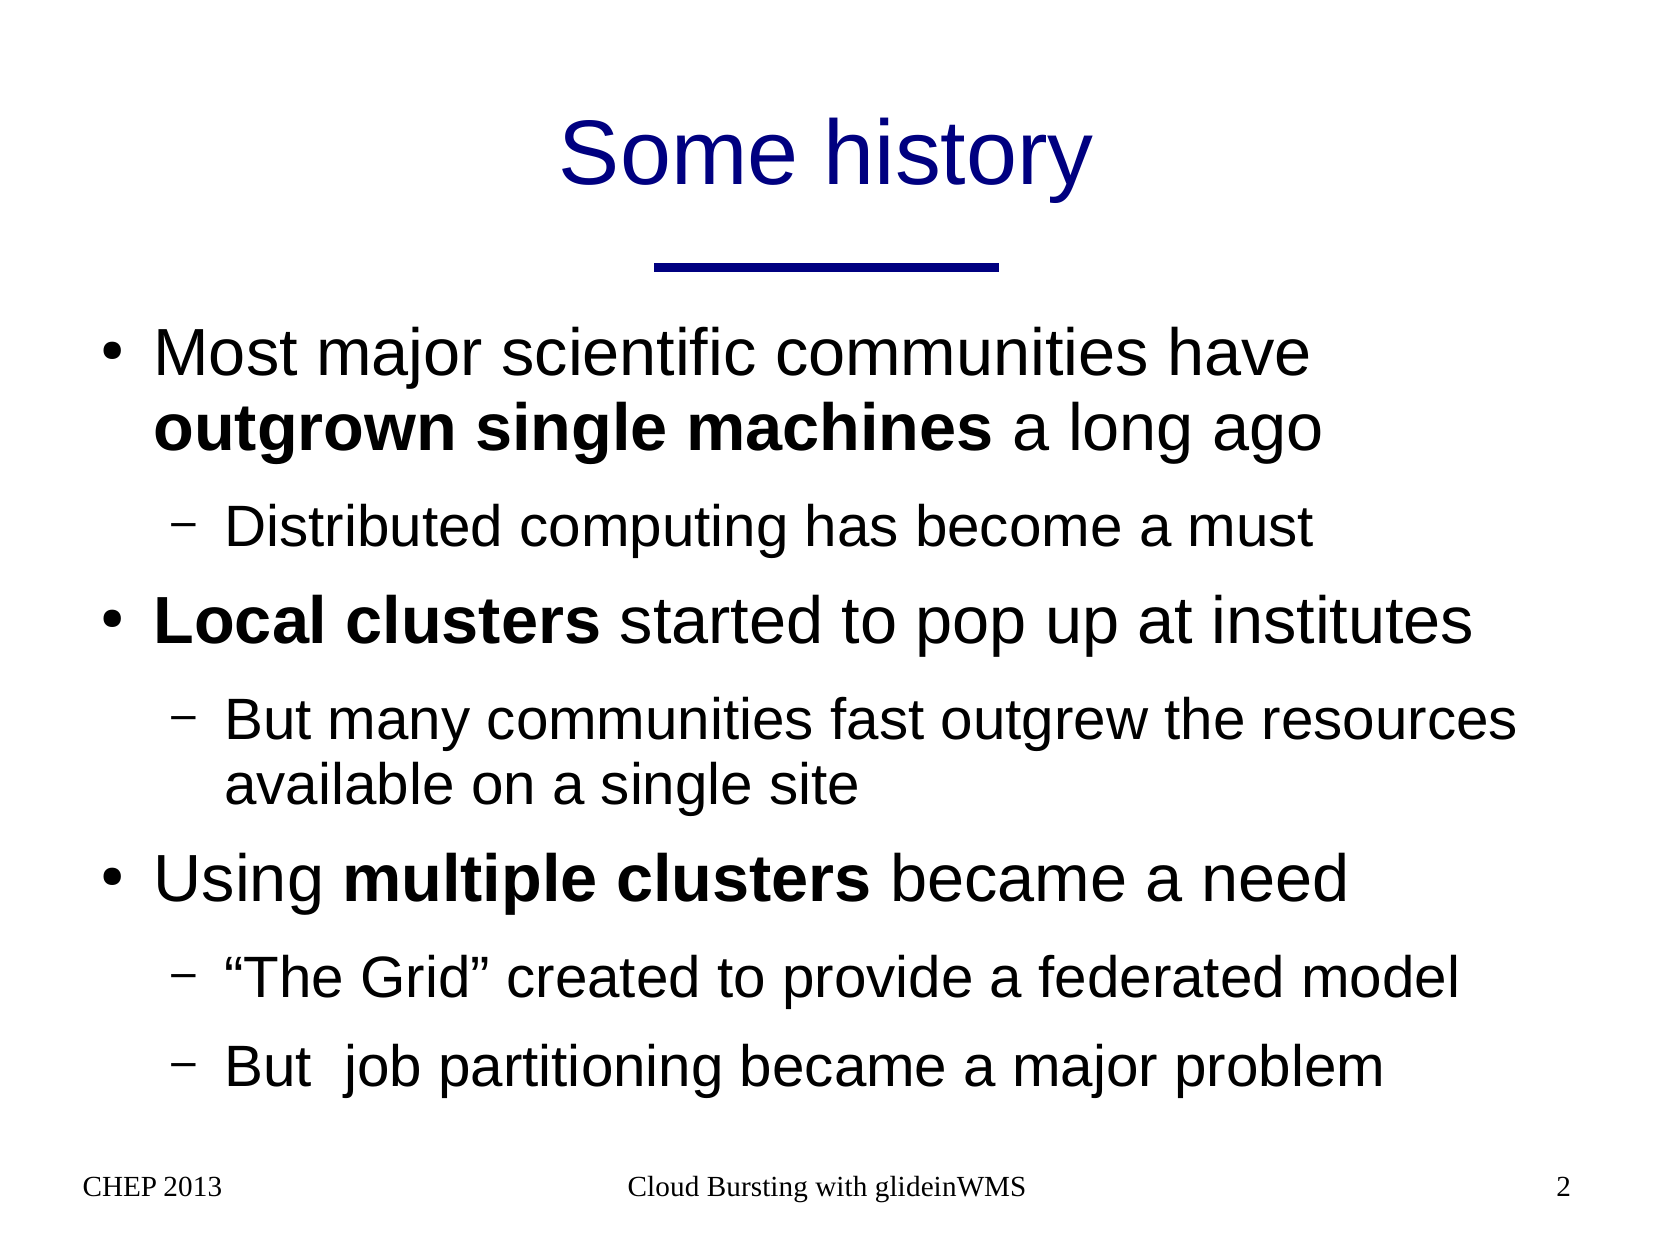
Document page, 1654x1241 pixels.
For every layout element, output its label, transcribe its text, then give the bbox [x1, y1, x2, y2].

list Most major scientific communities have outgrown single machines a long ago Distributed computing has become a must Local clusters started to pop up at institutes But many communities fast outgrew the resources available on a single site Using multiple clusters became a need “The Grid” created to provide a federated model But job partitioning became a major problem [82, 315, 1538, 1141]
title Some history [82, 49, 1571, 257]
